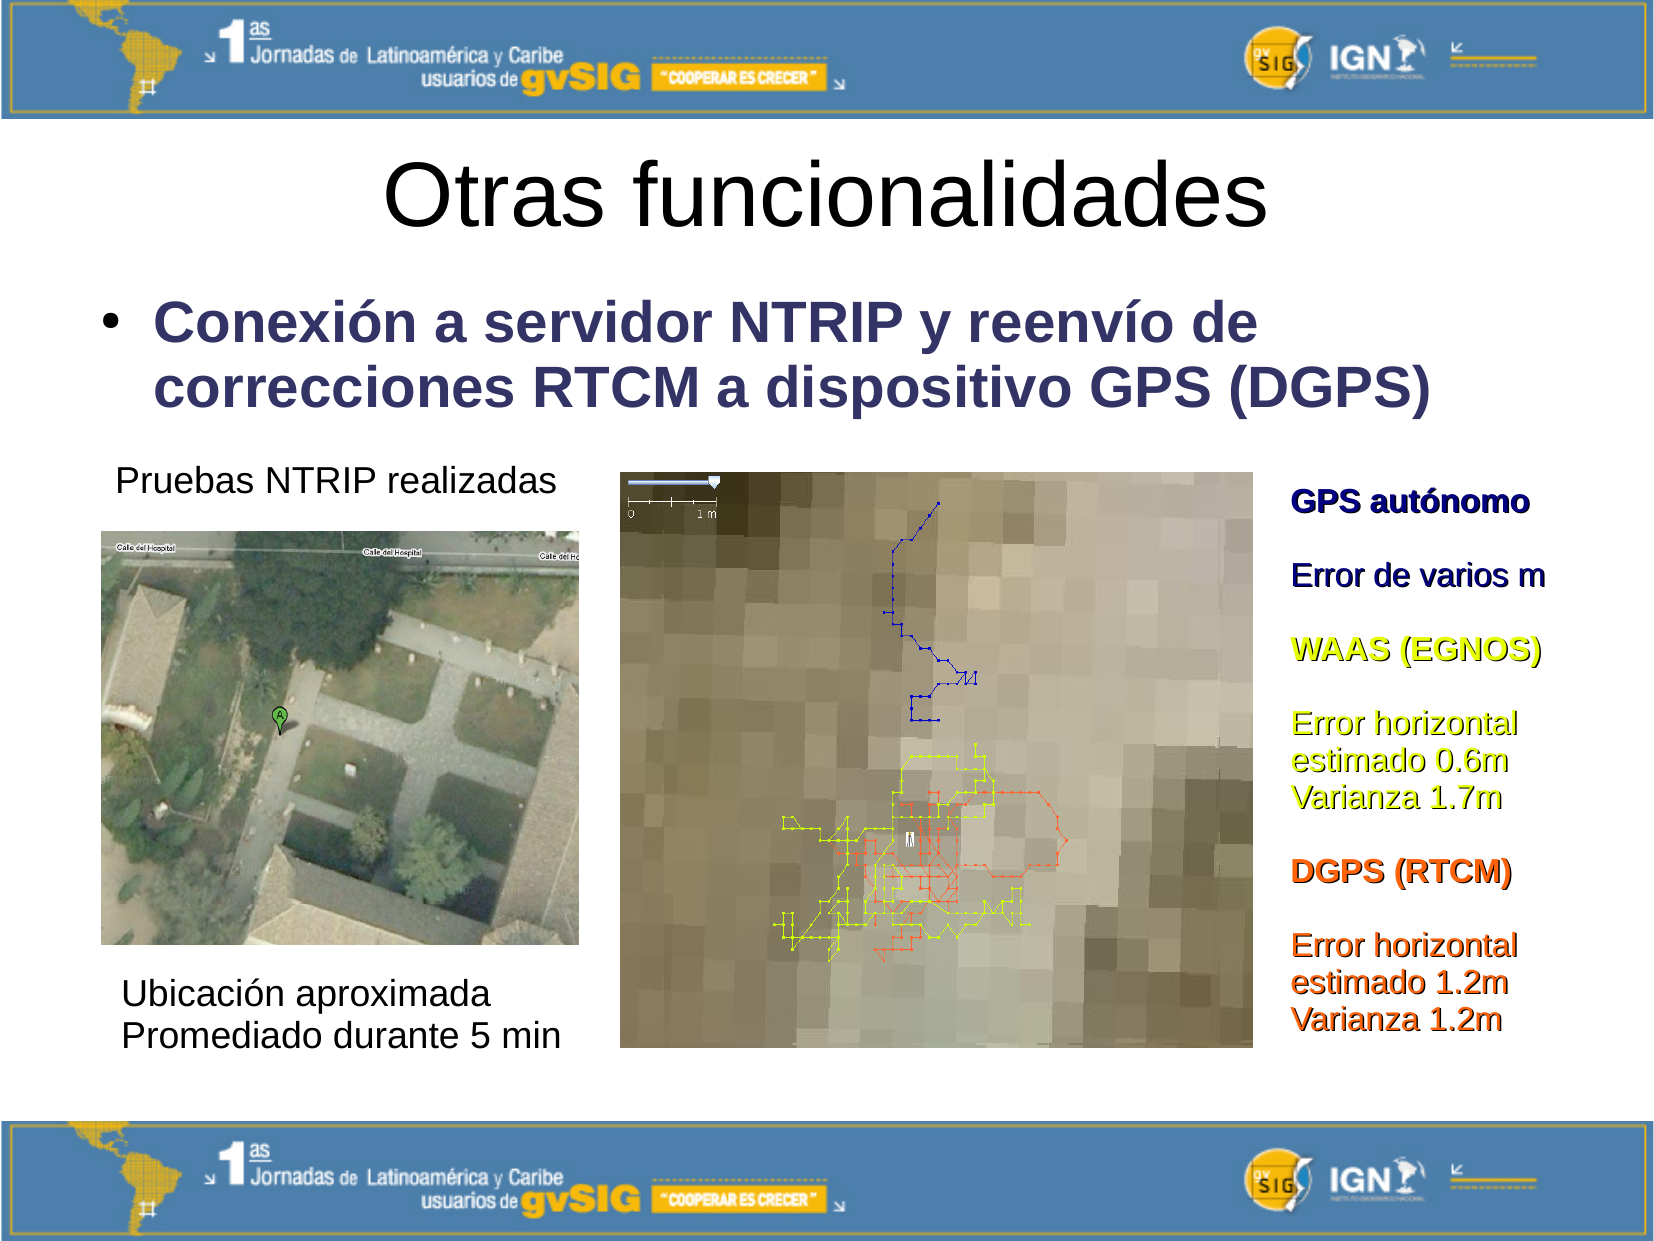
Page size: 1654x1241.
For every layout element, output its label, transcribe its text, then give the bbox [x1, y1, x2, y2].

text_box GPS autónomo Error de varios m WAAS (EGNOS) Error horizontal estimado 0.6m Varianza 1.7m DGPS (RTCM) Error horizontal estimado 1.2m Varianza 1.2m [1275, 474, 1625, 1063]
picture [101, 531, 579, 945]
picture [620, 472, 1253, 1049]
text_box Ubicación aproximada Promediado durante 5 min [106, 964, 577, 1064]
title Otras funcionalidades [82, 90, 1571, 290]
list Conexión a servidor NTRIP y reenvío de correcciones RTCM a dispositivo GPS (DGPS) [82, 290, 1571, 1109]
picture [0, 0, 1654, 119]
text_box Pruebas NTRIP realizadas [100, 452, 573, 509]
picture [0, 1121, 1654, 1241]
